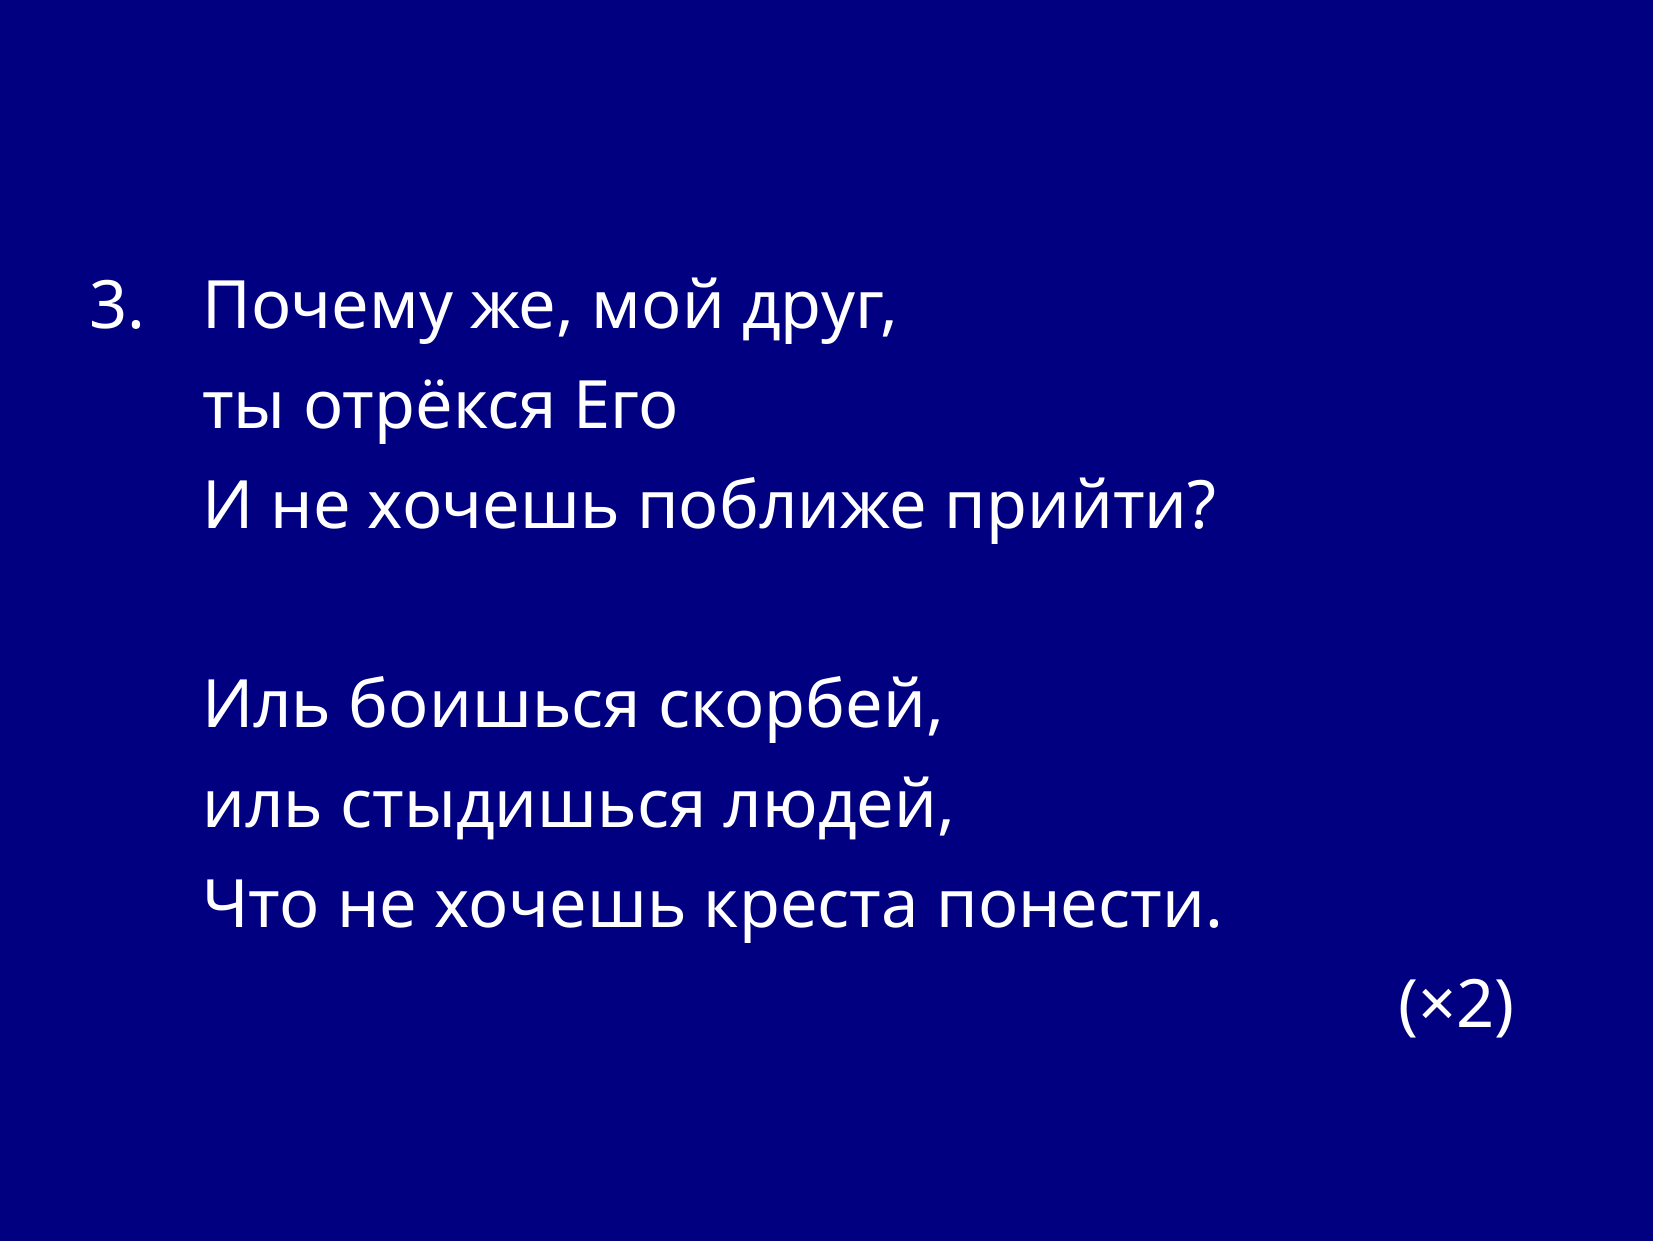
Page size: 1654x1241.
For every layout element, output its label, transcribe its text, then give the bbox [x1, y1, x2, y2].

text_box 3. Почему же, мой друг, ты отрёкся Его И не хочешь поближе прийти? Иль боишься скорбей, иль стыдишься людей, Что не хочешь креста понести. (×2) [75, 150, 1576, 1163]
